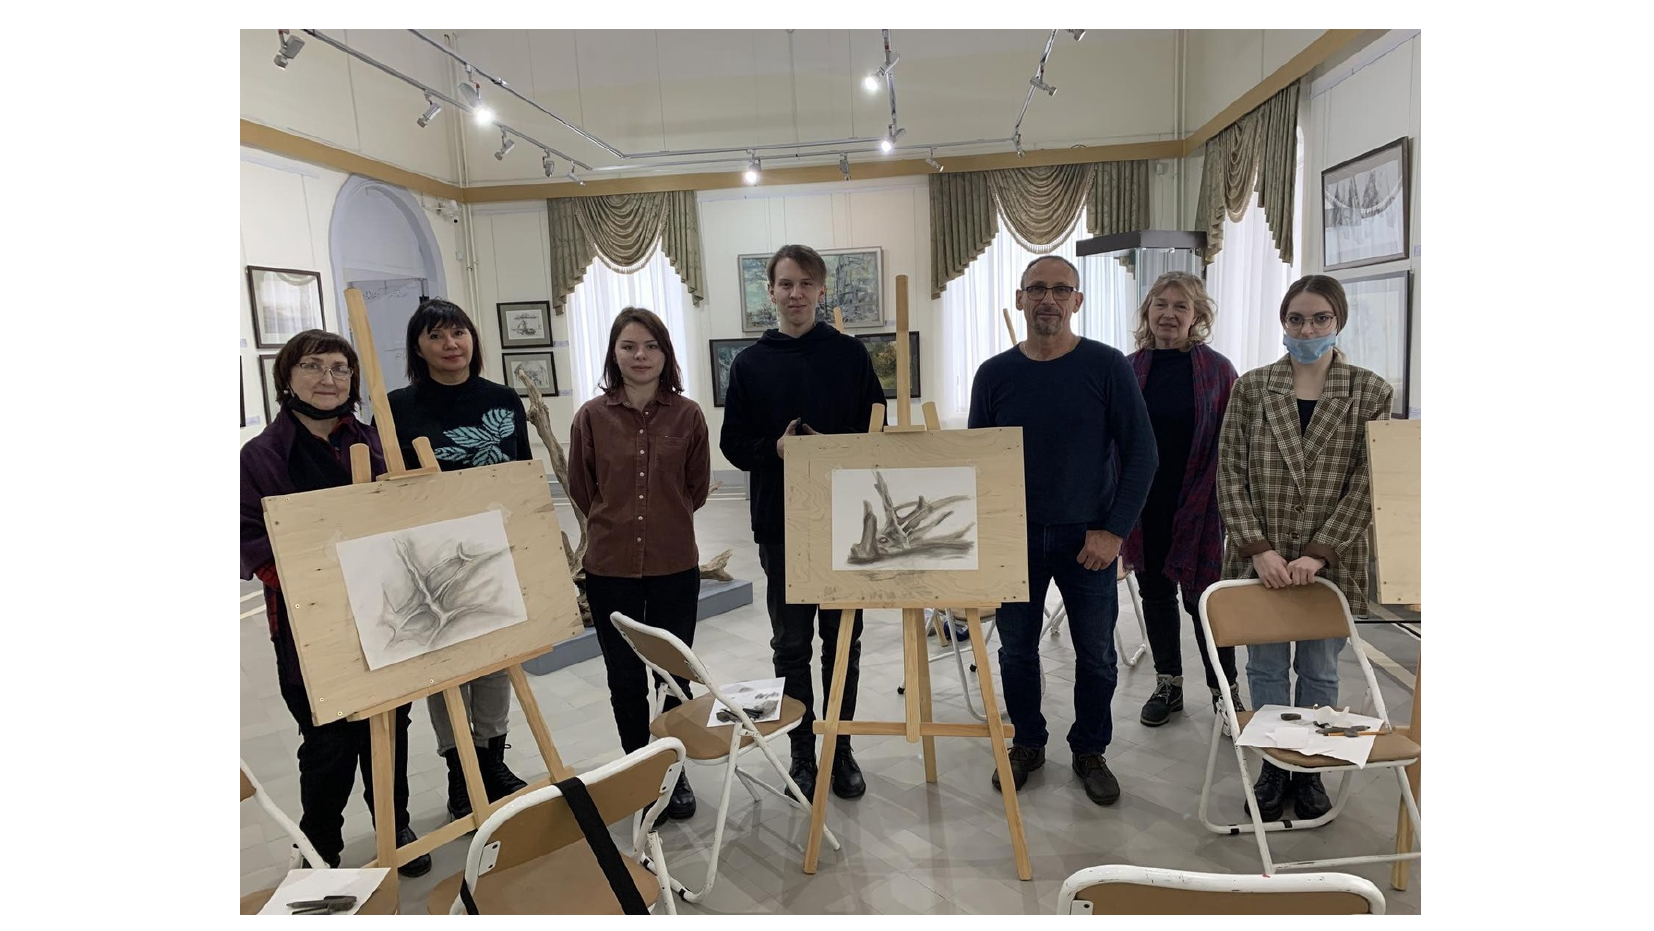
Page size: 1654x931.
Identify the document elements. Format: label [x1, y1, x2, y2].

picture [240, 30, 1421, 916]
